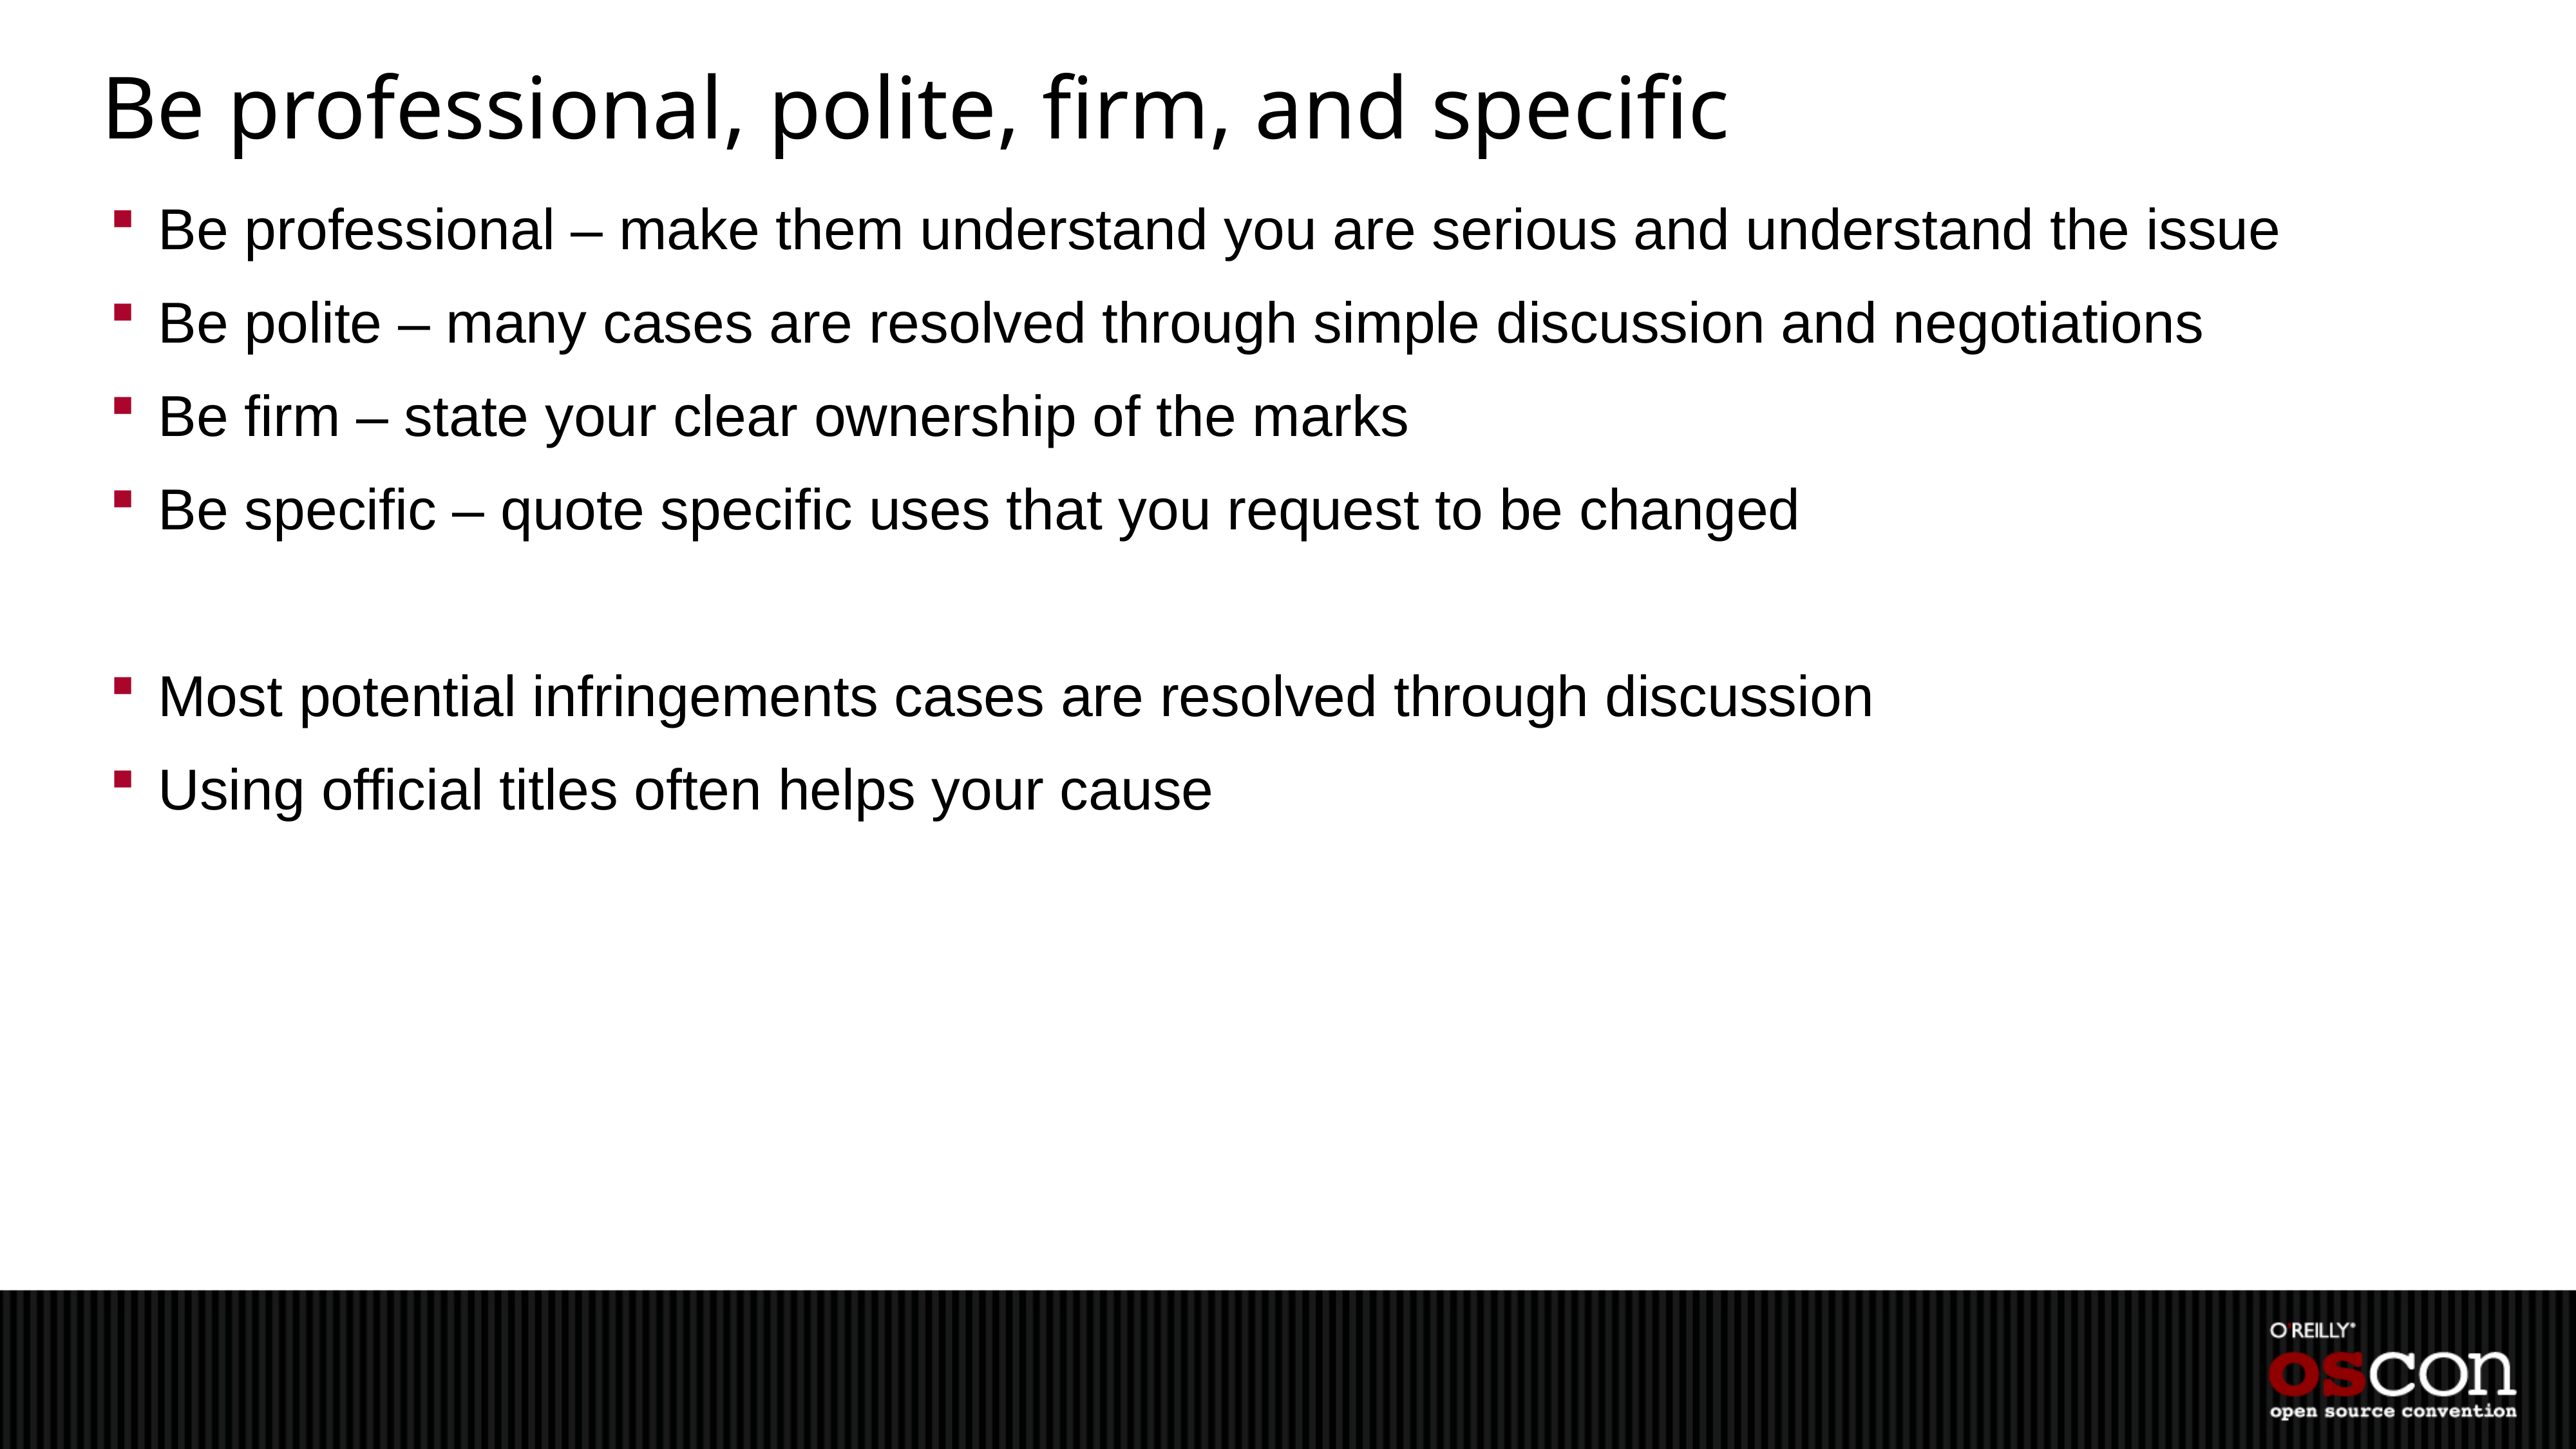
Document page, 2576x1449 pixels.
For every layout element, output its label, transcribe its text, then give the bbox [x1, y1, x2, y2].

picture [0, 0, 2576, 1449]
title Be professional, polite, firm, and specific [73, 17, 2503, 192]
list Be professional – make them understand you are serious and understand the issue Be polite – many cases are resolved through simple discussion and negotiations Be firm – state your clear ownership of the marks Be specific – quote specific uses that you request to be changed Most potential infringements cases are resolved through discussion Using official titles often helps your cause [76, 191, 2505, 1449]
